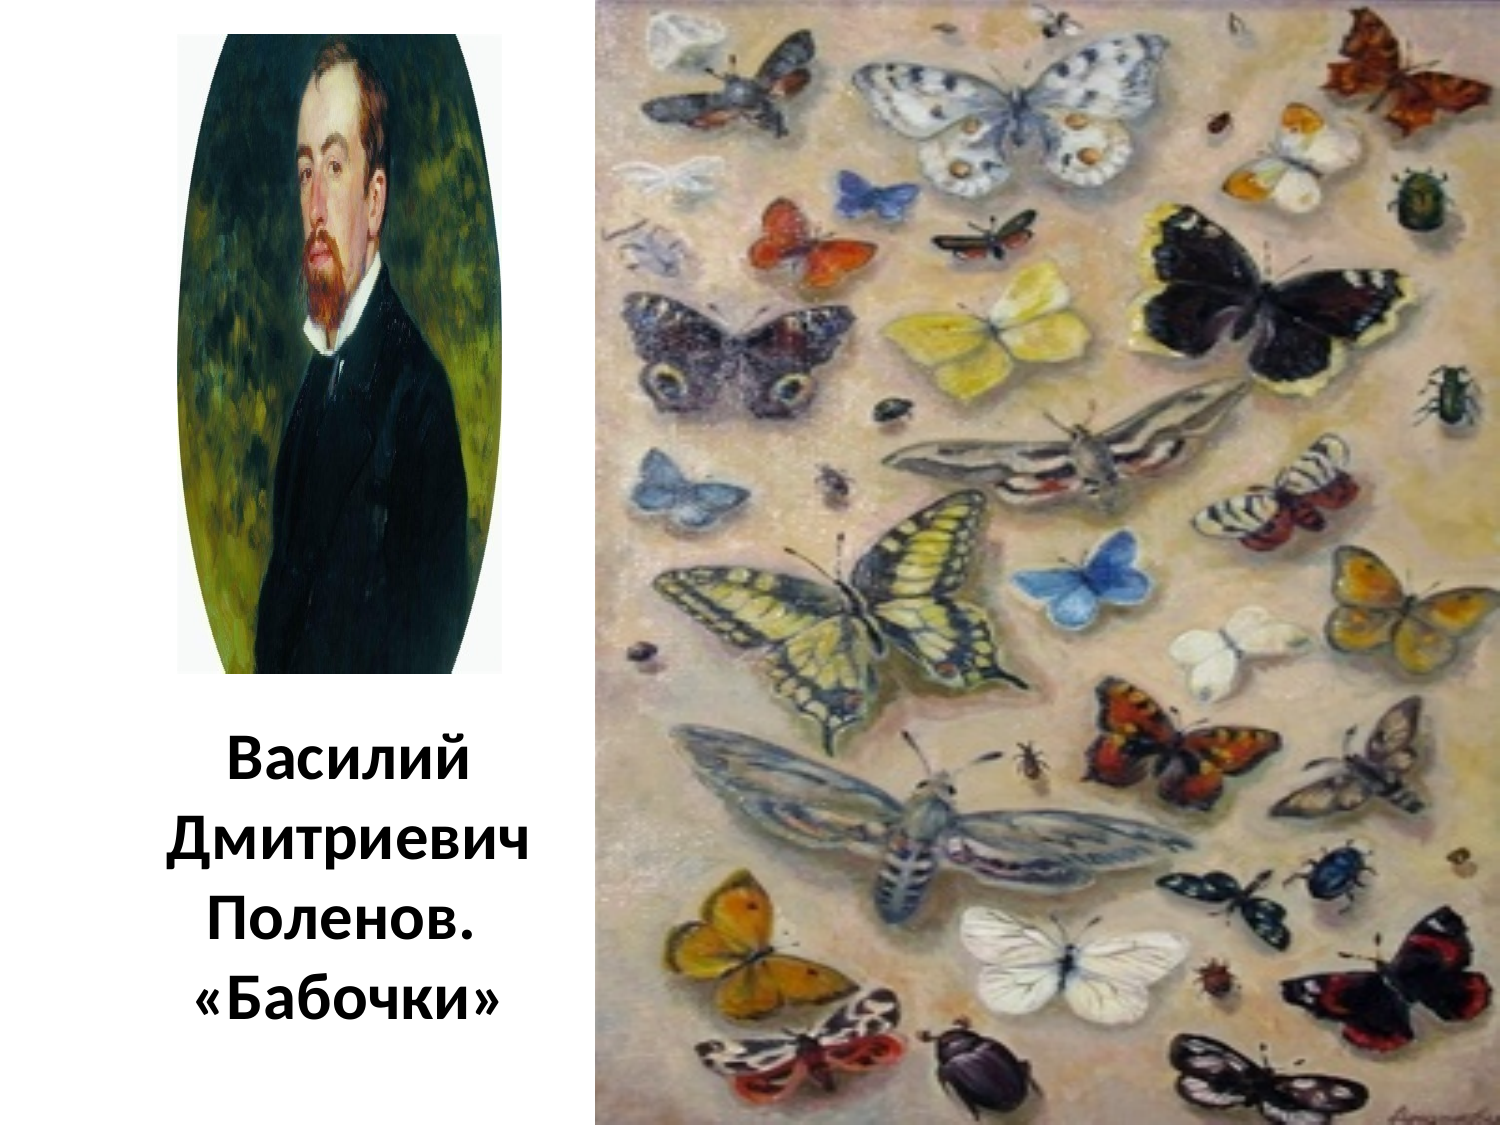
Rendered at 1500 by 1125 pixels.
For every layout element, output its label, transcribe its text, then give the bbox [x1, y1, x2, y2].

picture [595, 0, 1500, 1125]
picture [177, 34, 502, 674]
text_box Василий Дмитриевич Поленов. «Бабочки» [108, 705, 591, 1004]
